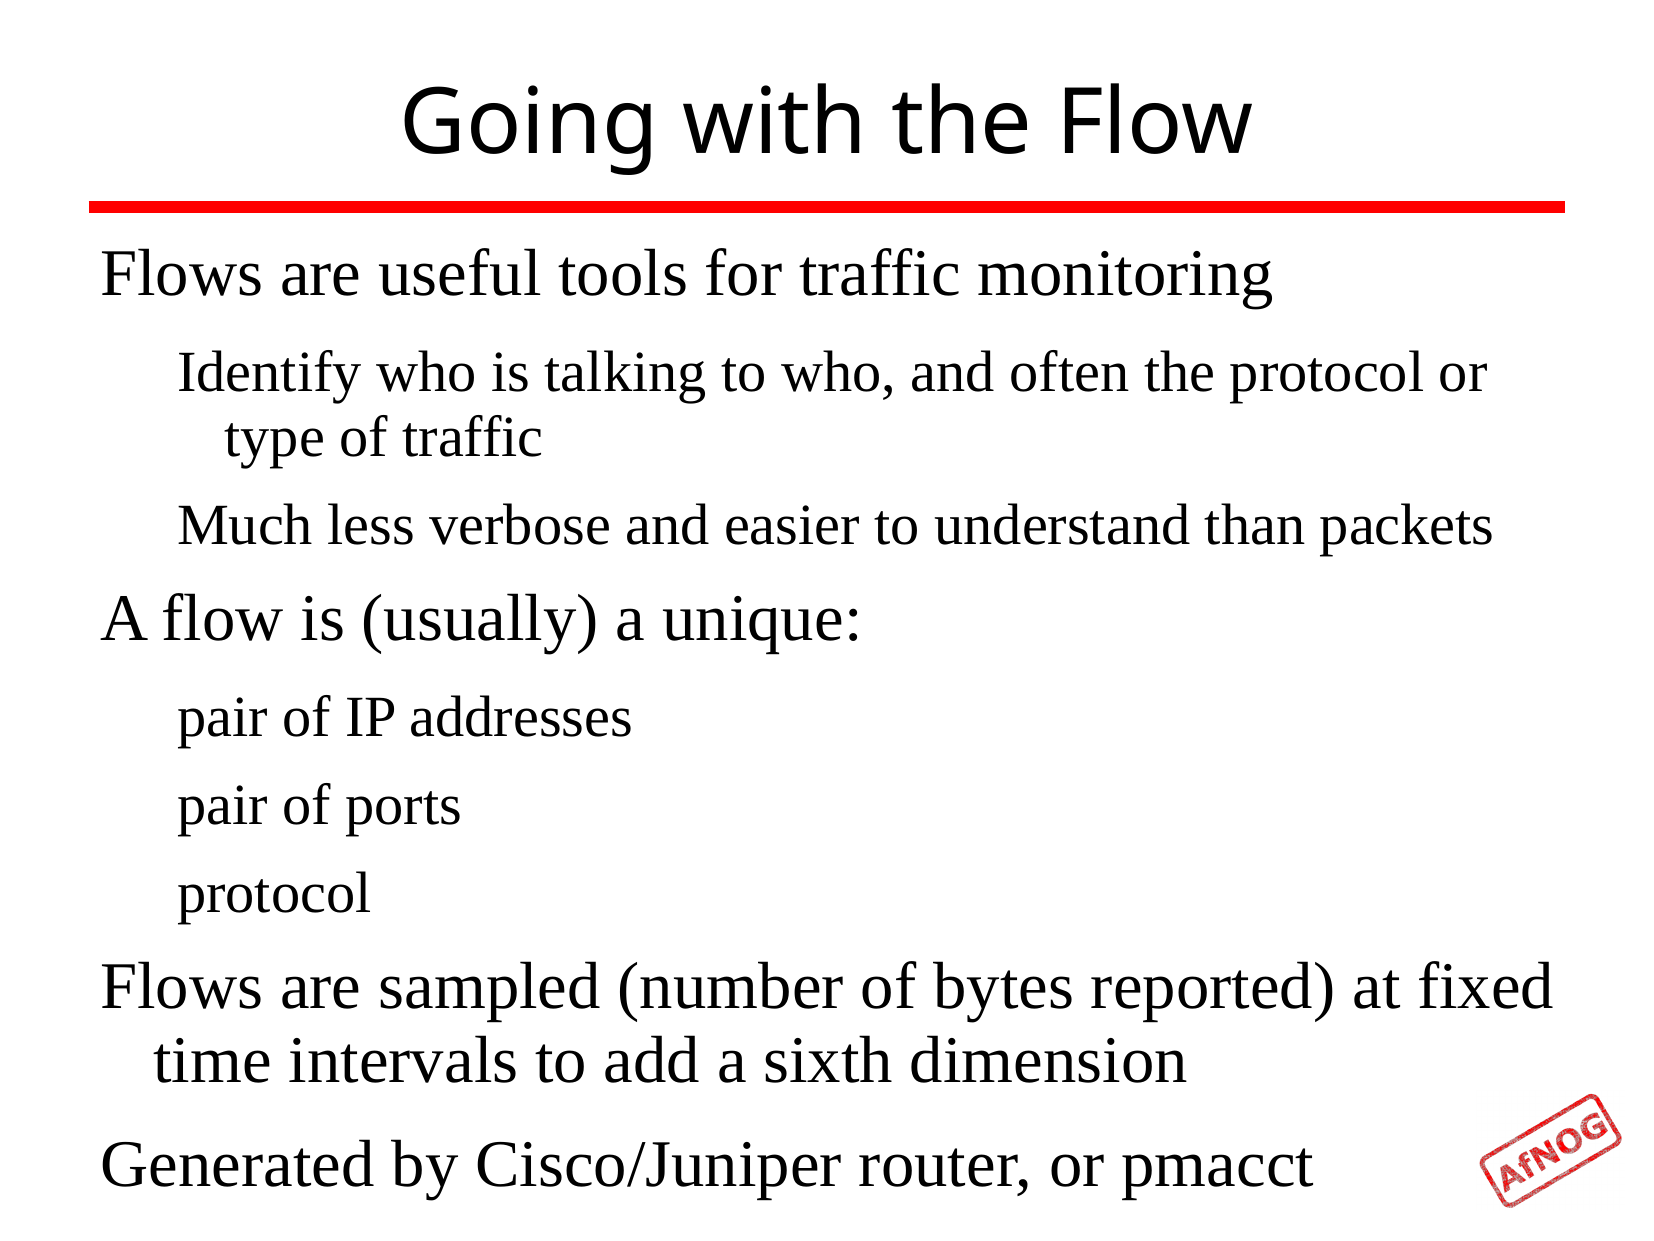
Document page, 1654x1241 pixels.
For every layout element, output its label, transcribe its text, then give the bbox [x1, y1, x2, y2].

list Flows are useful tools for traffic monitoring Identify who is talking to who, and often the protocol or type of traffic Much less verbose and easier to understand than packets A flow is (usually) a unique: pair of IP addresses pair of ports protocol Flows are sampled (number of bytes reported) at fixed time intervals to add a sixth dimension Generated by Cisco/Juniper router, or pmacct [82, 236, 1571, 1201]
title Going with the Flow [88, 29, 1565, 207]
picture [1476, 1090, 1625, 1211]
